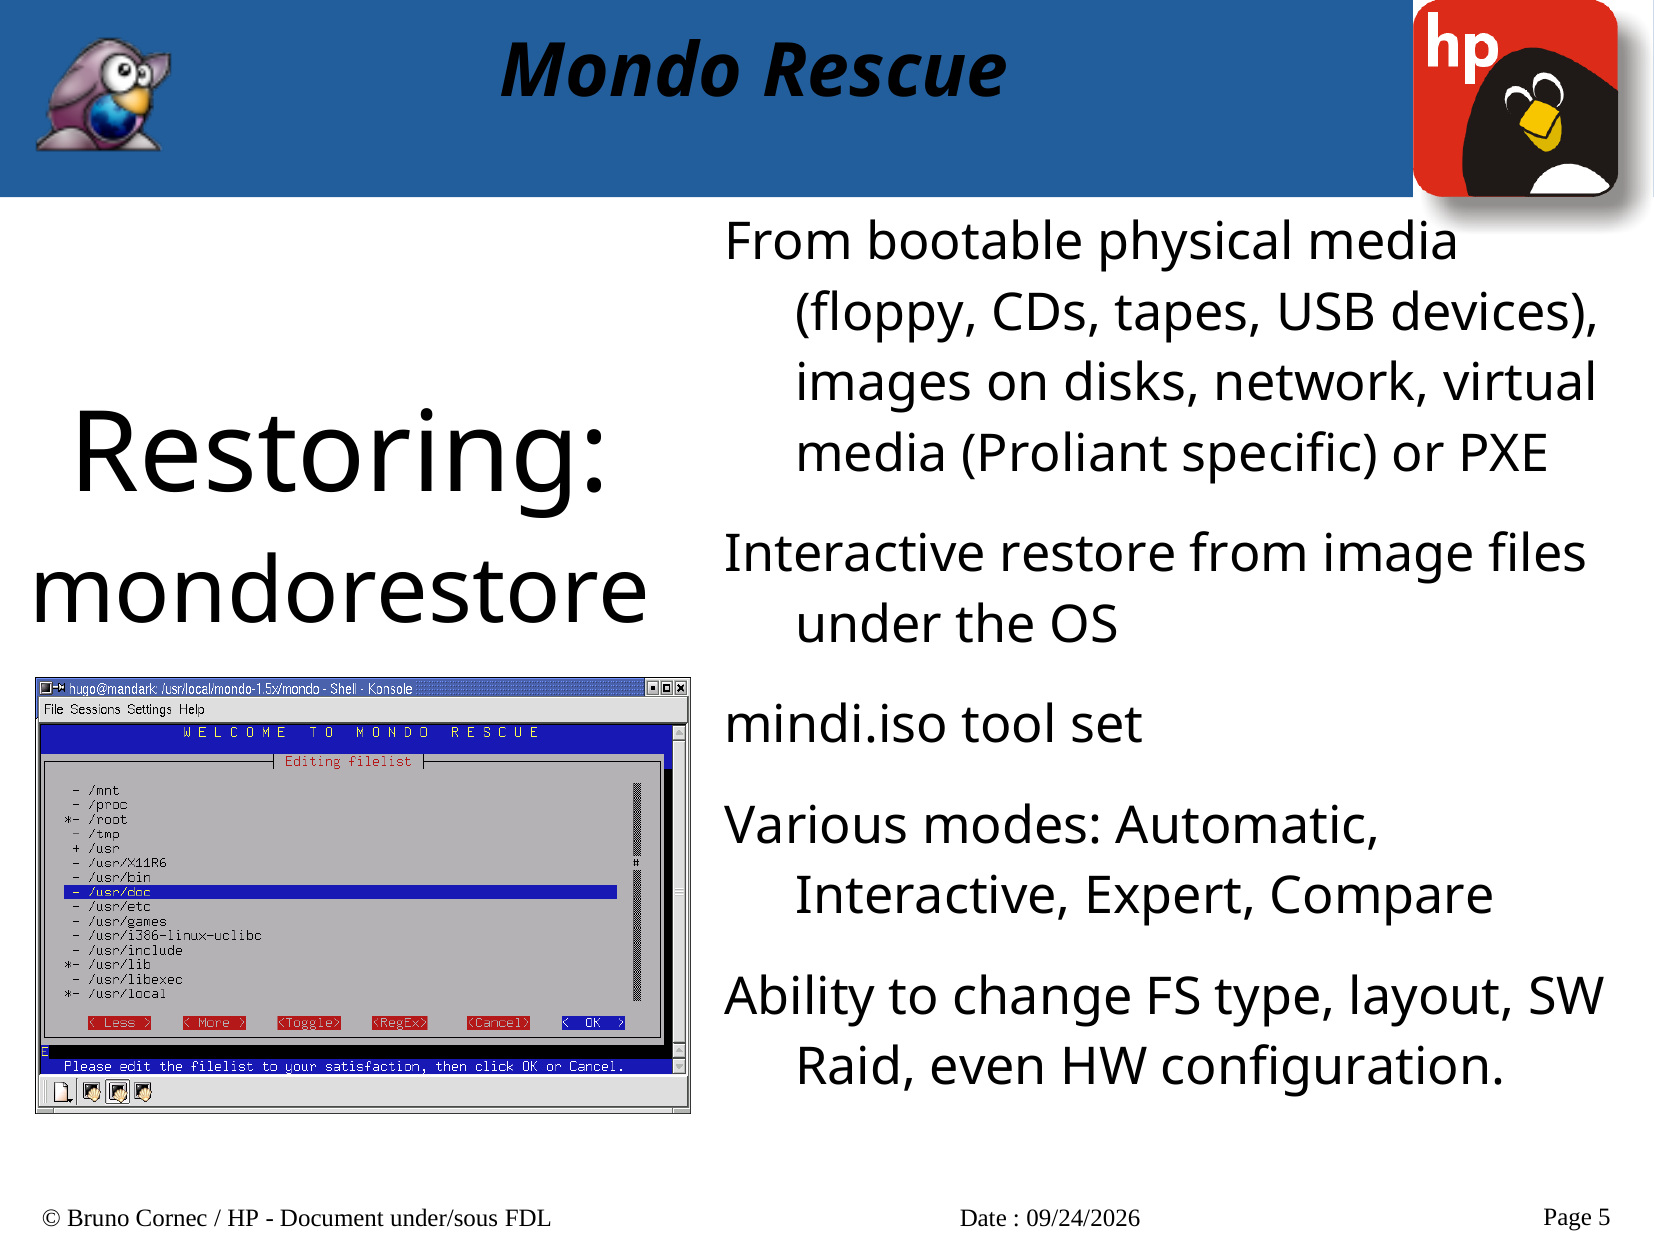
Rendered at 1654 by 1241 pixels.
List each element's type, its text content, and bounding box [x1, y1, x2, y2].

picture [0, 0, 211, 199]
picture [35, 677, 691, 1114]
list From bootable physical media (floppy, CDs, tapes, USB devices), images on disks, network, virtual media (Proliant specific) or PXE Interactive restore from image files under the OS mindi.iso tool set Various modes: Automatic, Interactive, Expert, Compare Ability to change FS type, layout, SW Raid, even HW configuration. [712, 203, 1654, 1226]
picture [1413, 0, 1654, 203]
text_box Restoring: mondorestore [29, 371, 705, 651]
